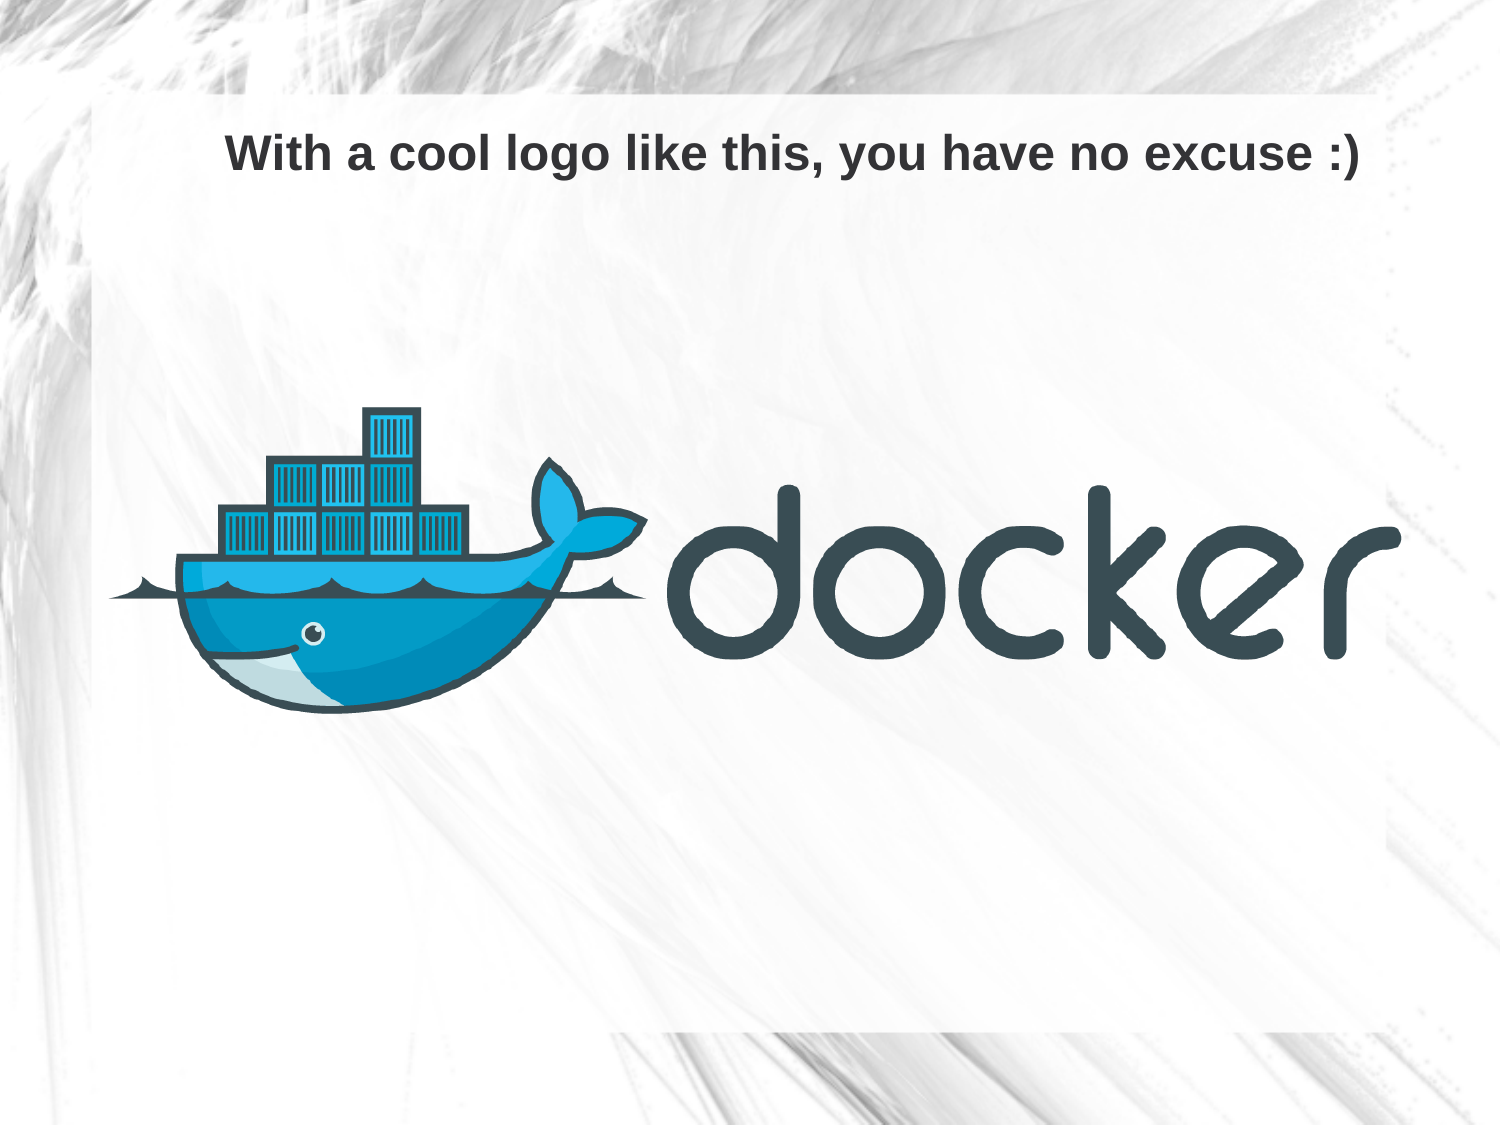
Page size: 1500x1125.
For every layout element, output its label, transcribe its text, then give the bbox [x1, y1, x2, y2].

title With a cool logo like this, you have no excuse :) [46, 104, 1500, 207]
picture [0, 0, 1500, 1125]
